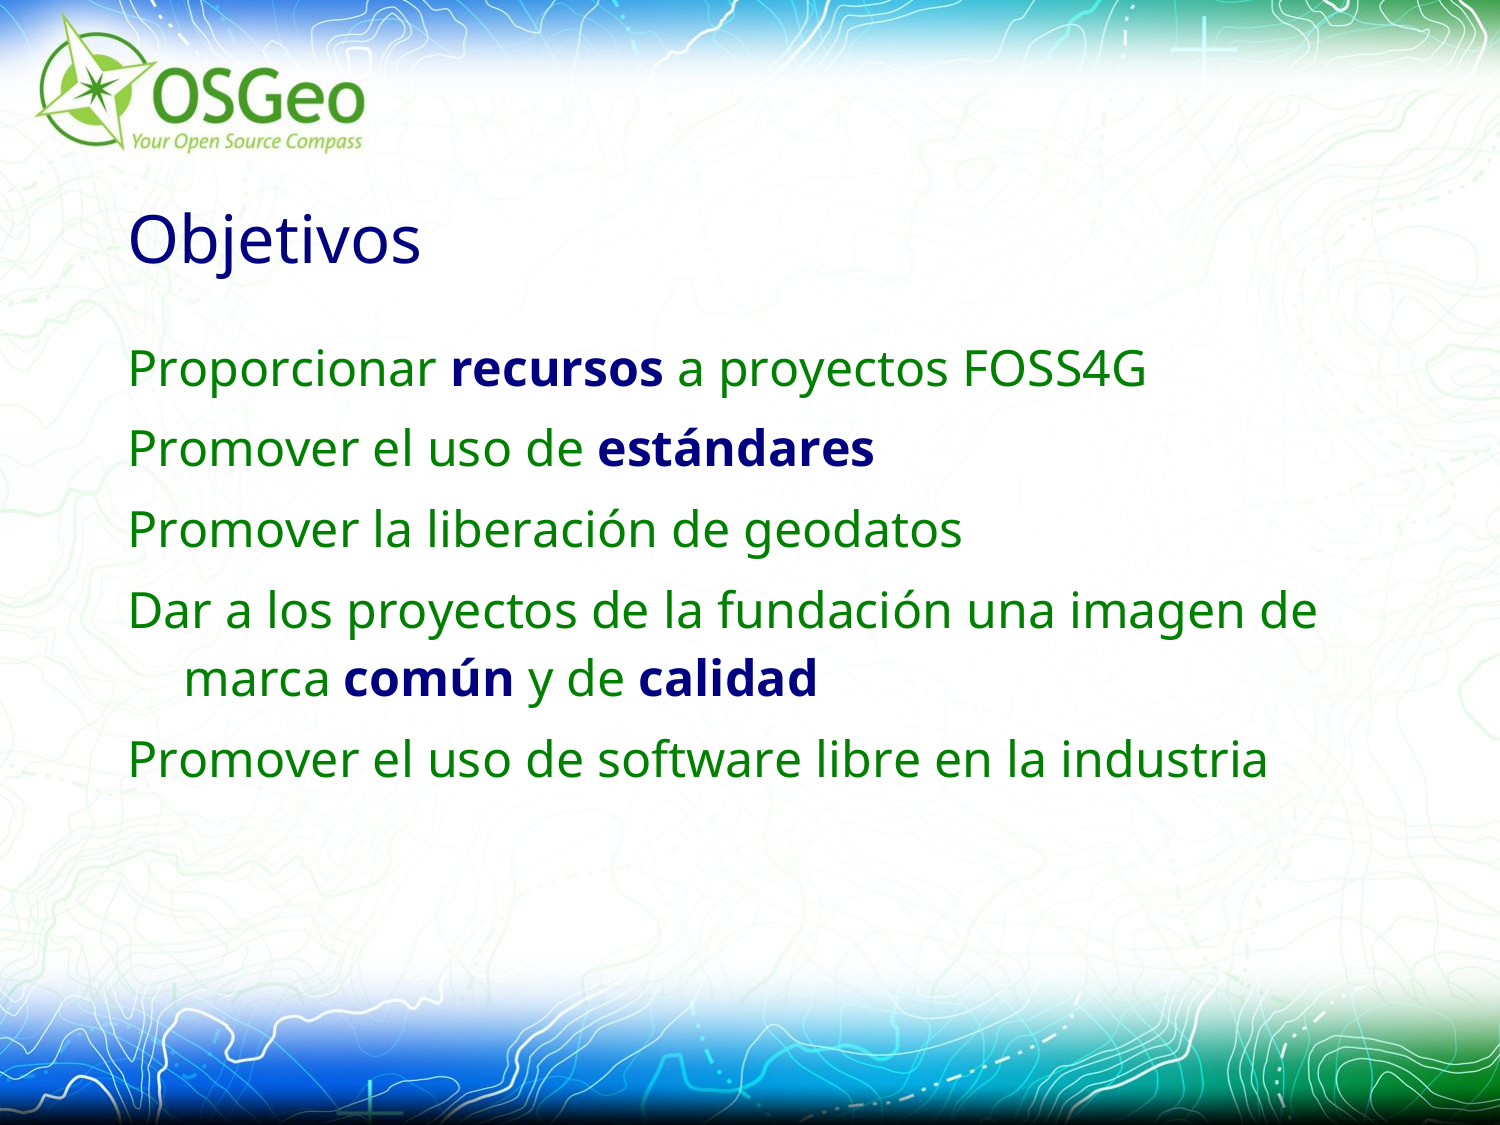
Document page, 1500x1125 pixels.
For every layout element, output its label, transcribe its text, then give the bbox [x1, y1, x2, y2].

list Proporcionar recursos a proyectos FOSS4G Promover el uso de estándares Promover la liberación de geodatos Dar a los proyectos de la fundación una imagen de marca común y de calidad Promover el uso de software libre en la industria [112, 324, 1388, 1068]
picture [0, 0, 1500, 1125]
title Objetivos [112, 187, 1388, 288]
